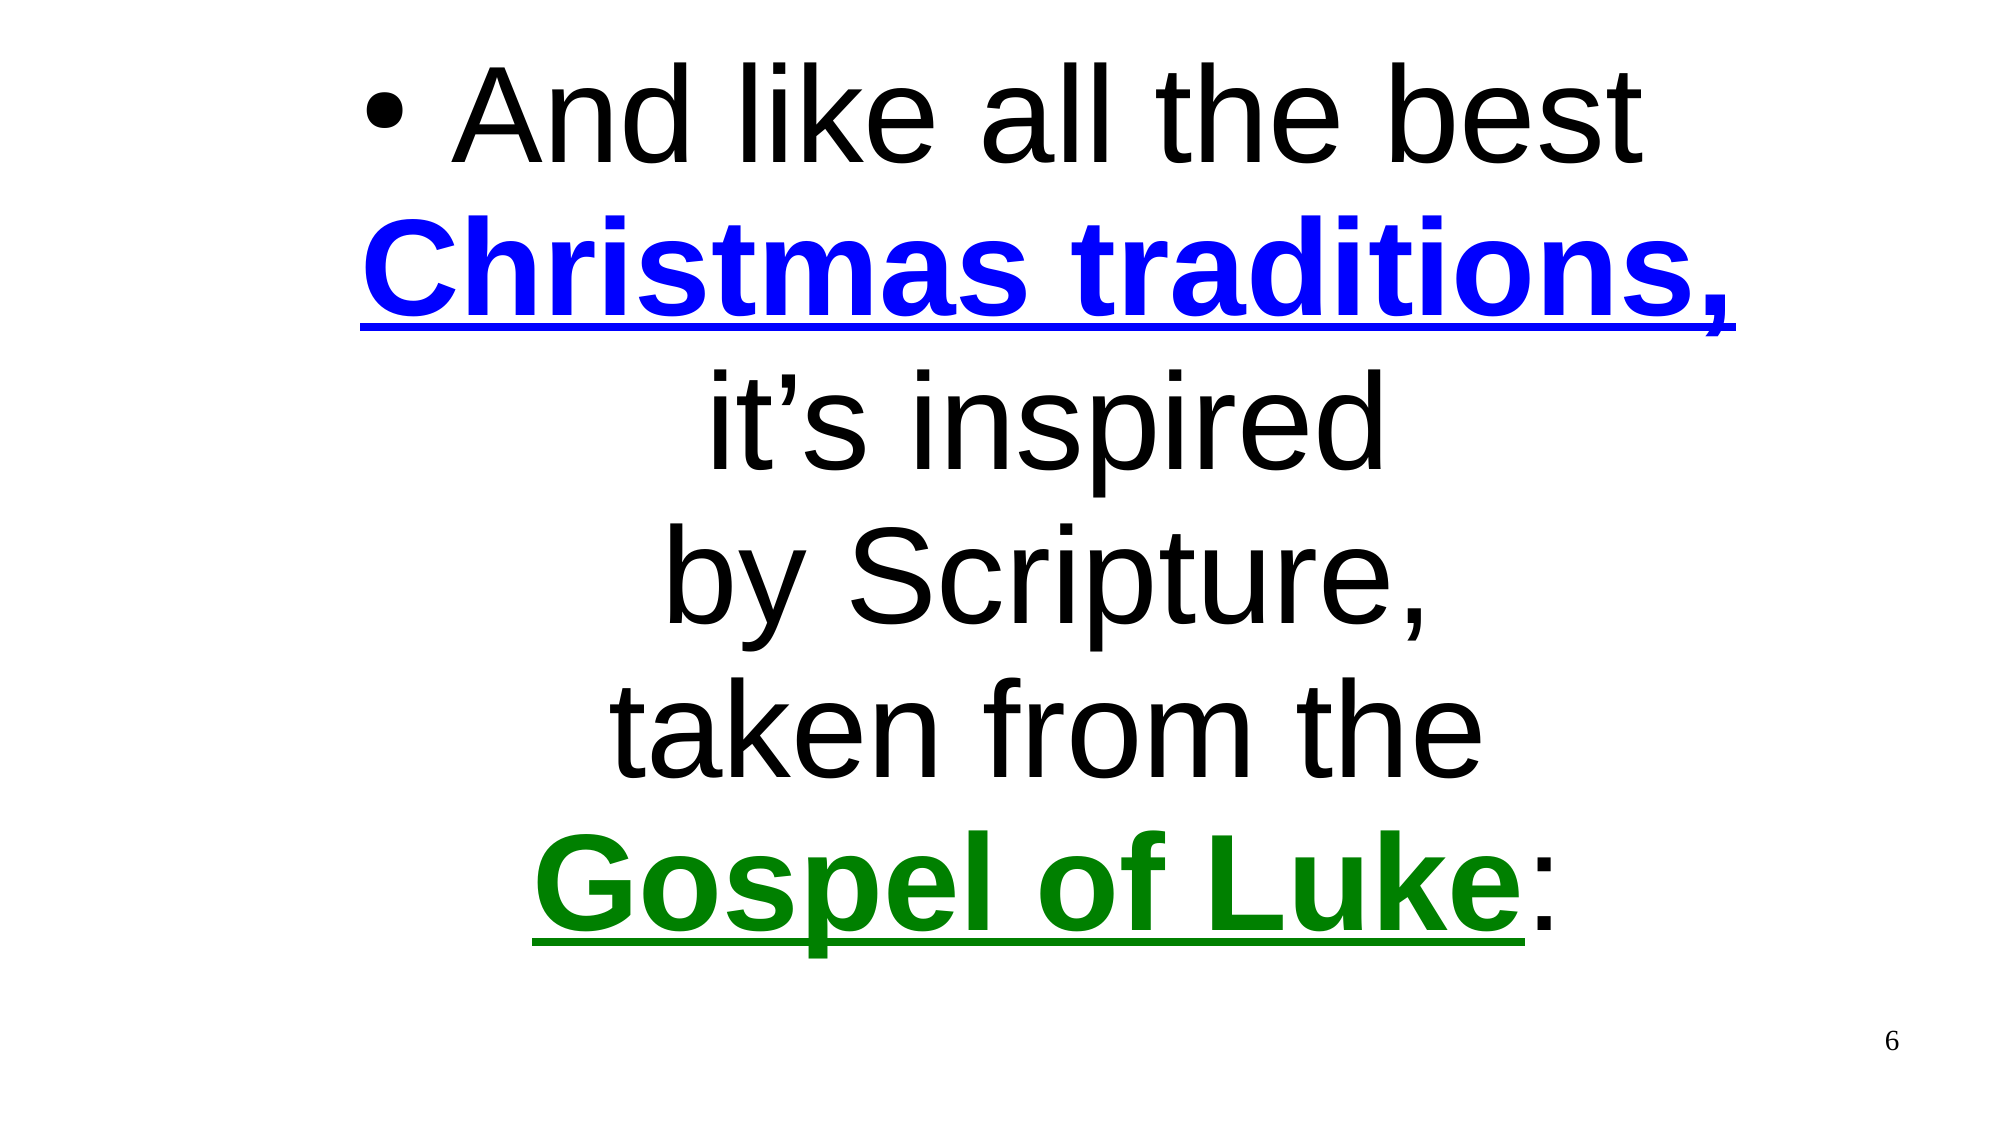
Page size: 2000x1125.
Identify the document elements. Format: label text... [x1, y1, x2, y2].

list And like all the best Christmas traditions, it’s inspired by Scripture, taken from the Gospel of Luke: [37, 37, 1988, 1088]
